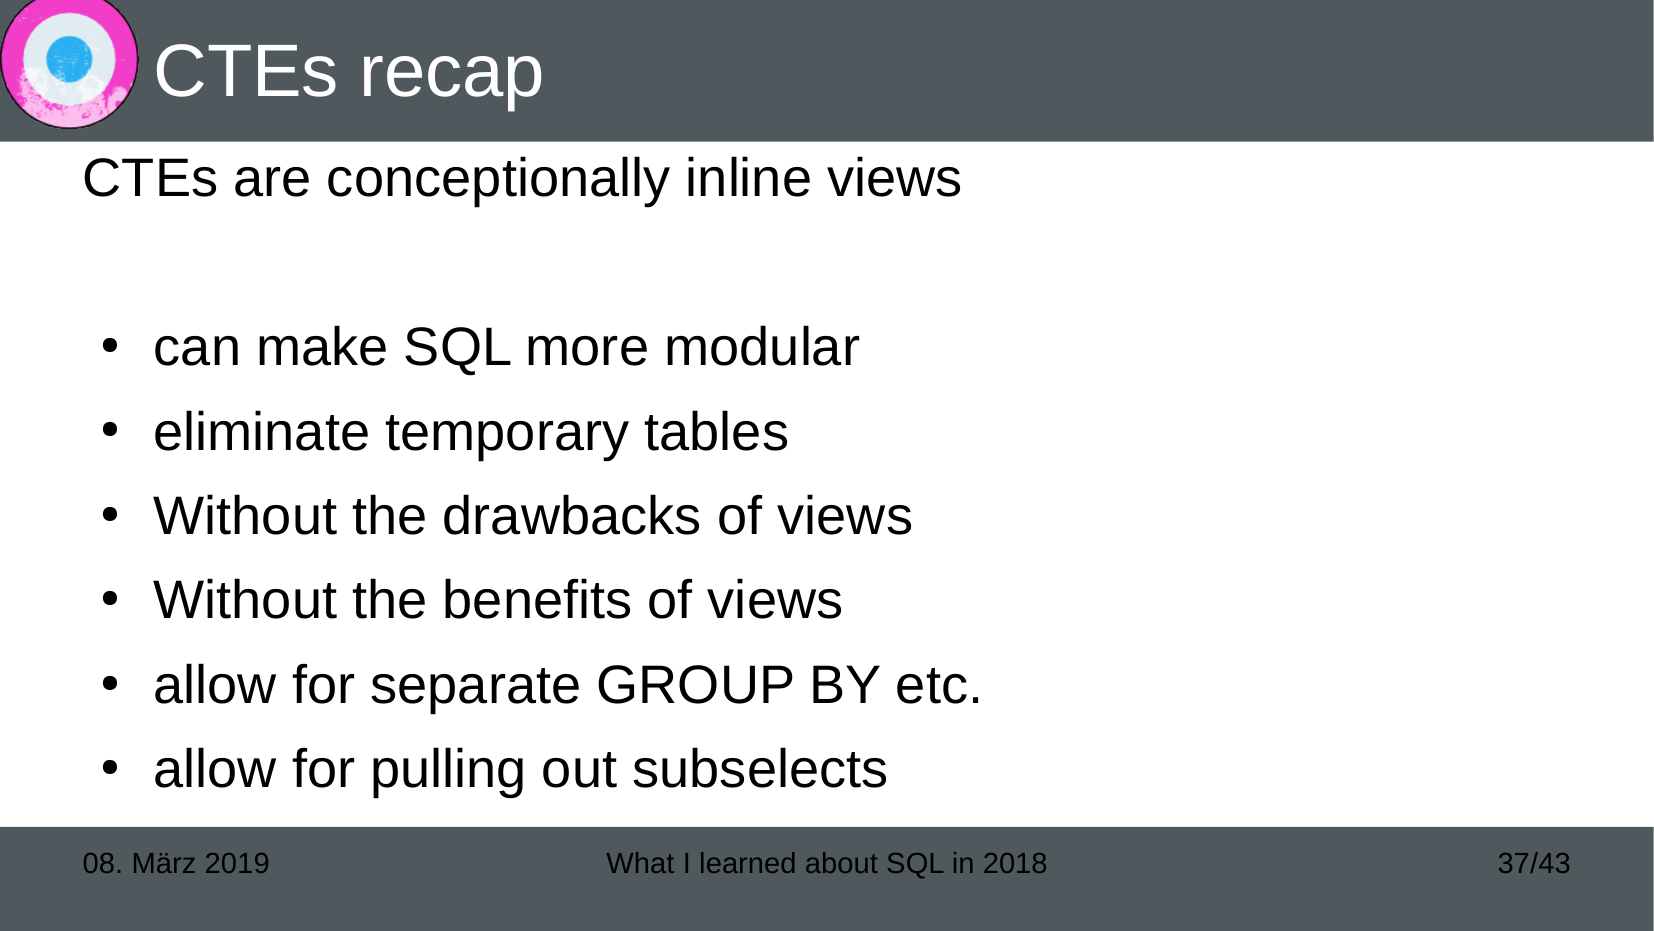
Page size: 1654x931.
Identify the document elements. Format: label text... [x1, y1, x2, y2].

list CTEs are conceptionally inline views can make SQL more modular eliminate temporary tables Without the drawbacks of views Without the benefits of views allow for separate GROUP BY etc. allow for pulling out subselects [82, 147, 1571, 821]
title CTEs recap [153, 5, 1654, 136]
picture [0, 0, 228, 148]
